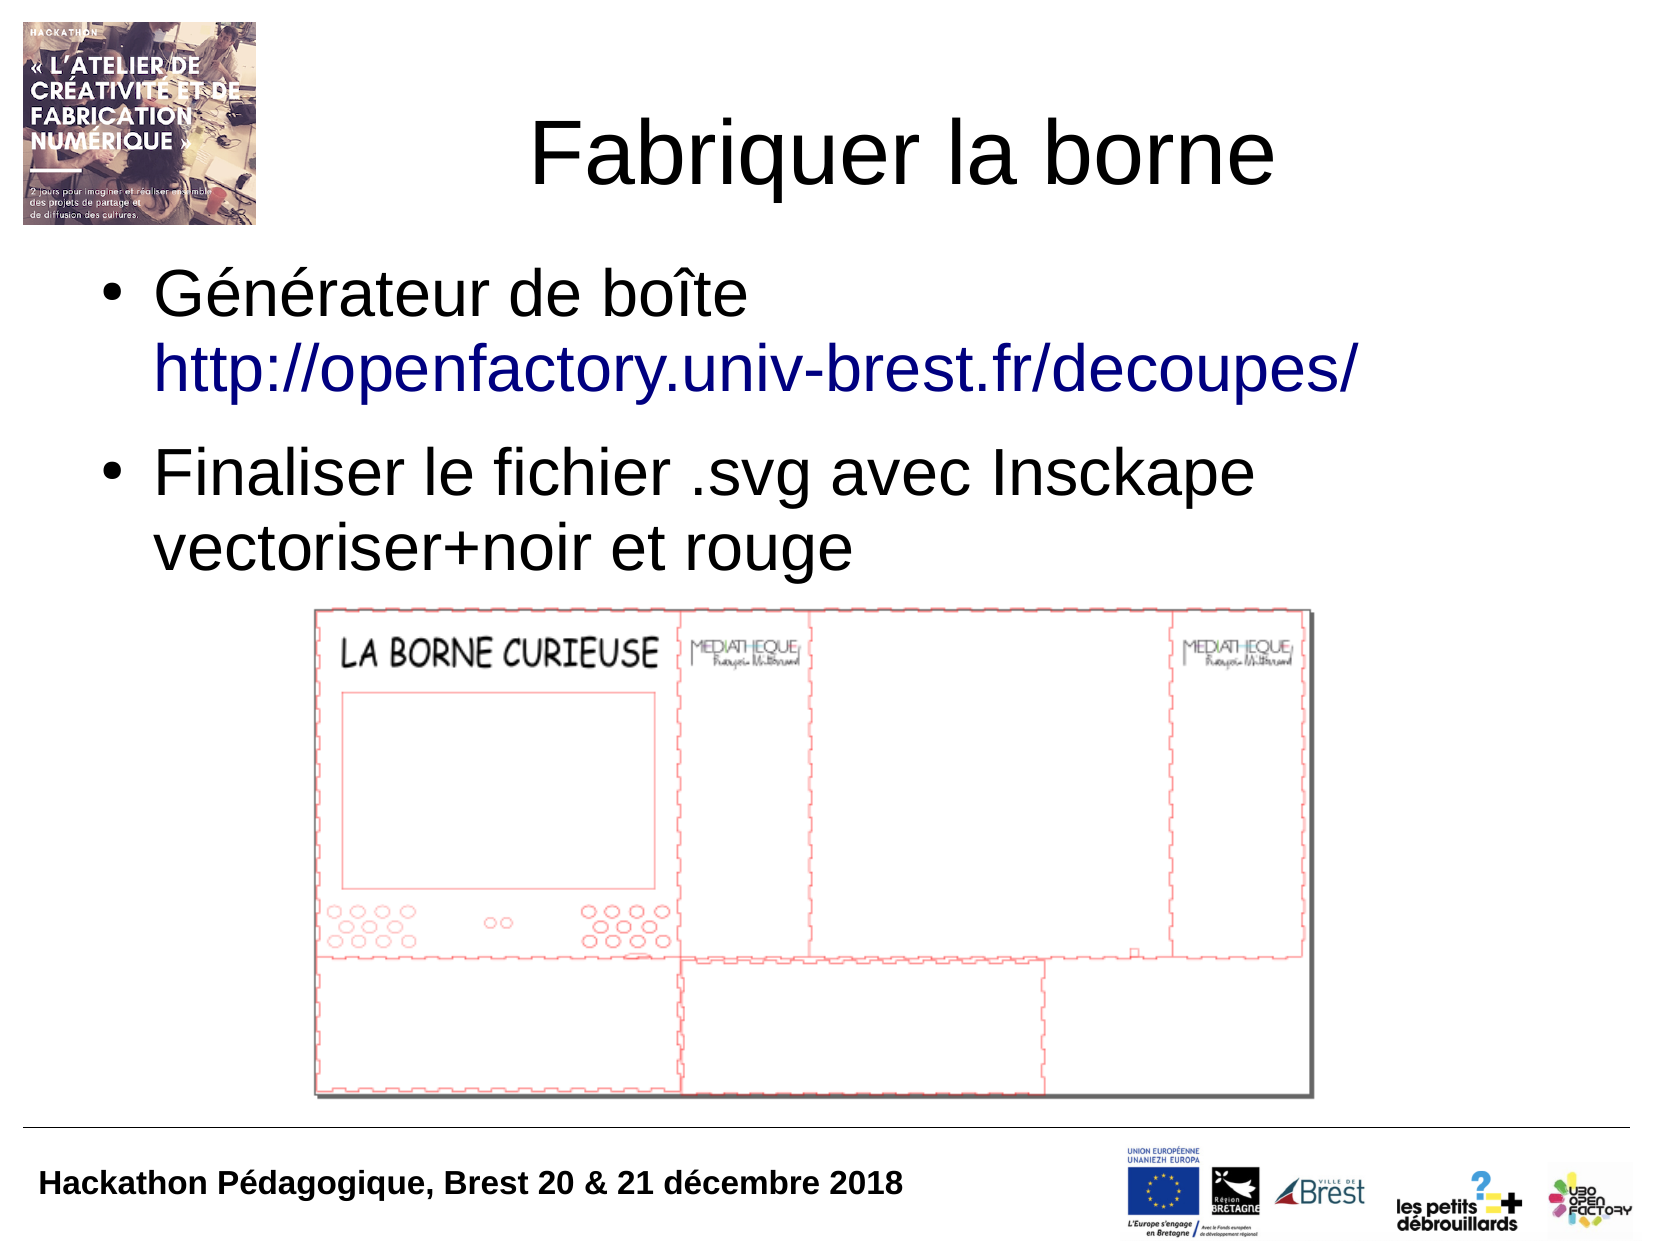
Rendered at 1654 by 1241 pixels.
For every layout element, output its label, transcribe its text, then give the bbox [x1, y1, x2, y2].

text_box Hackathon Pédagogique, Brest 20 & 21 décembre 2018 [23, 1157, 945, 1210]
picture [23, 22, 256, 225]
picture [295, 590, 1342, 1117]
picture [1120, 1137, 1642, 1241]
list Générateur de boîte http://openfactory.univ-brest.fr/decoupes/ Finaliser le fichier .svg avec Insckape vectoriser+noir et rouge [82, 256, 1571, 1075]
title Fabriquer la borne [236, 49, 1571, 256]
